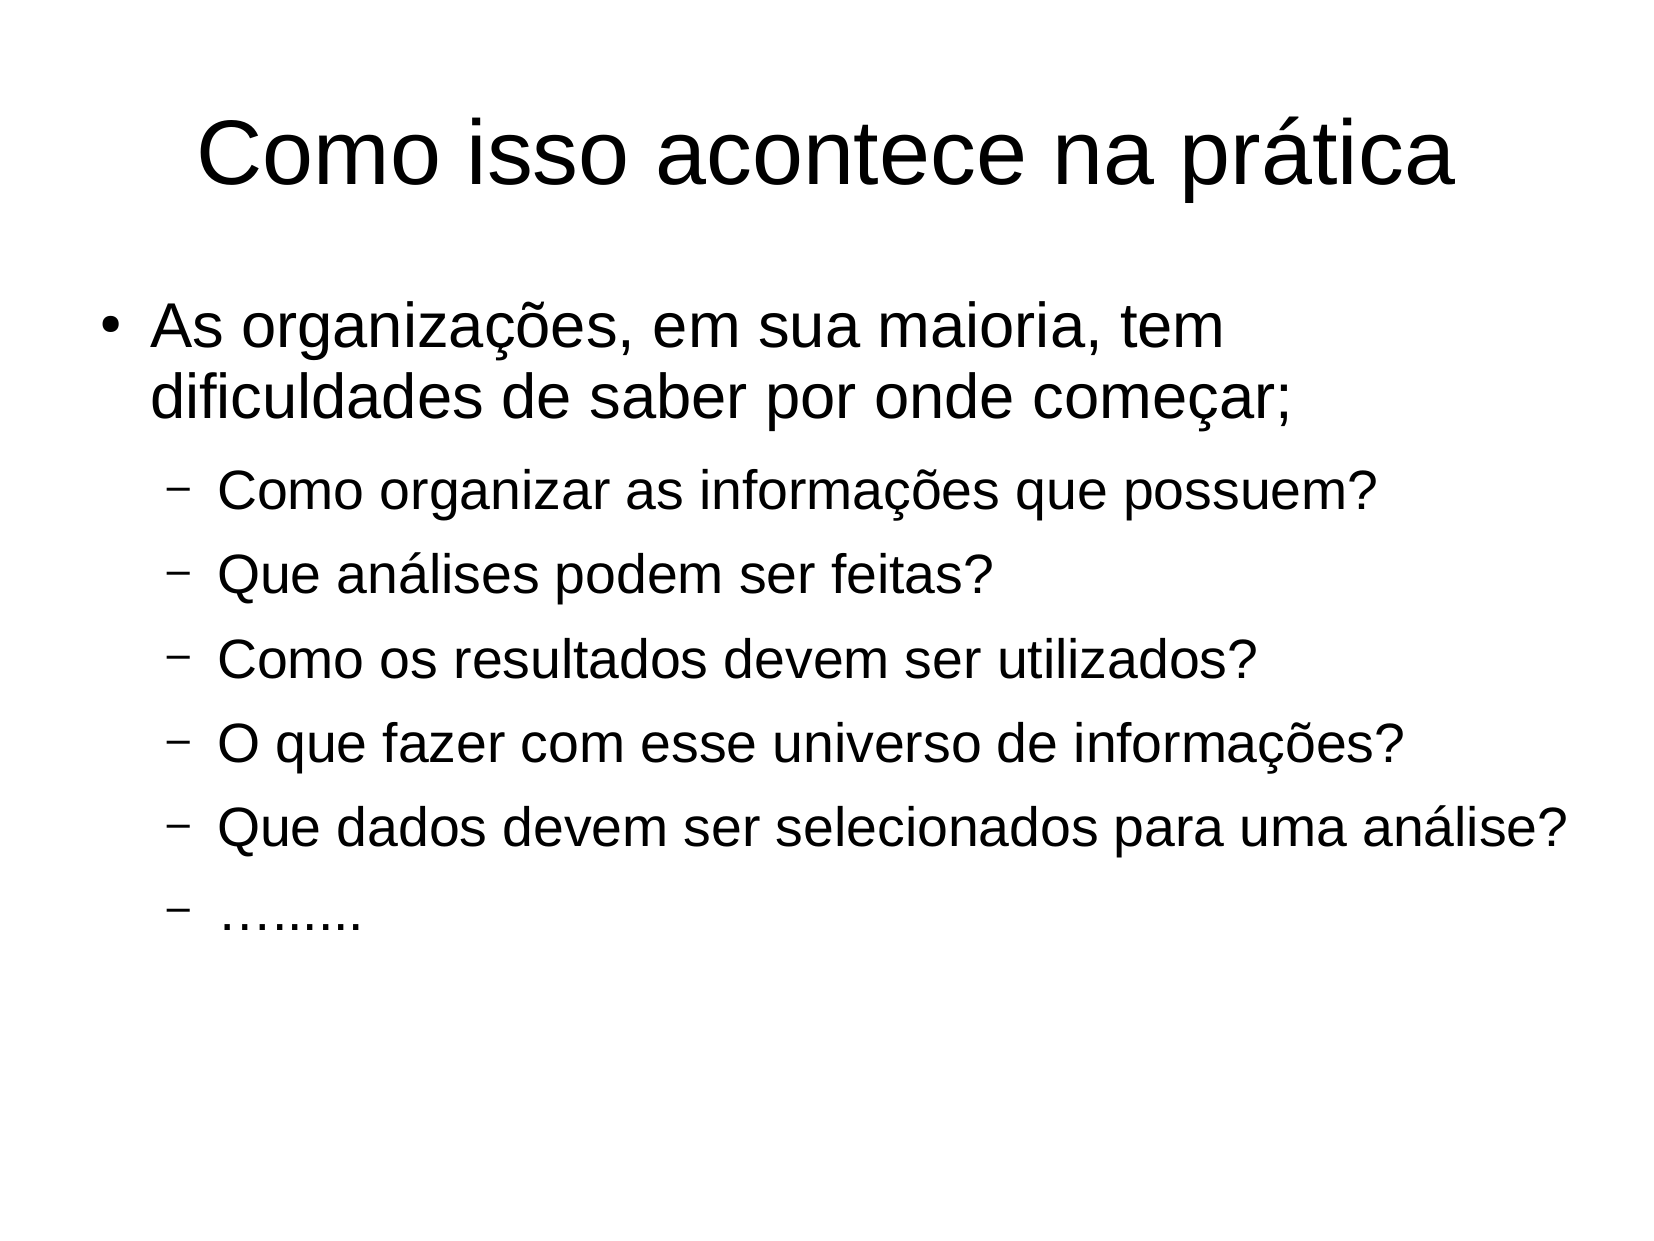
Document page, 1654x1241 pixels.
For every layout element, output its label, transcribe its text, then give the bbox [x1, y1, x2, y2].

list As organizações, em sua maioria, tem dificuldades de saber por onde começar; Como organizar as informações que possuem? Que análises podem ser feitas? Como os resultados devem ser utilizados? O que fazer com esse universo de informações? Que dados devem ser selecionados para uma análise? …...... [82, 290, 1571, 1010]
title Como isso acontece na prática [82, 49, 1571, 257]
